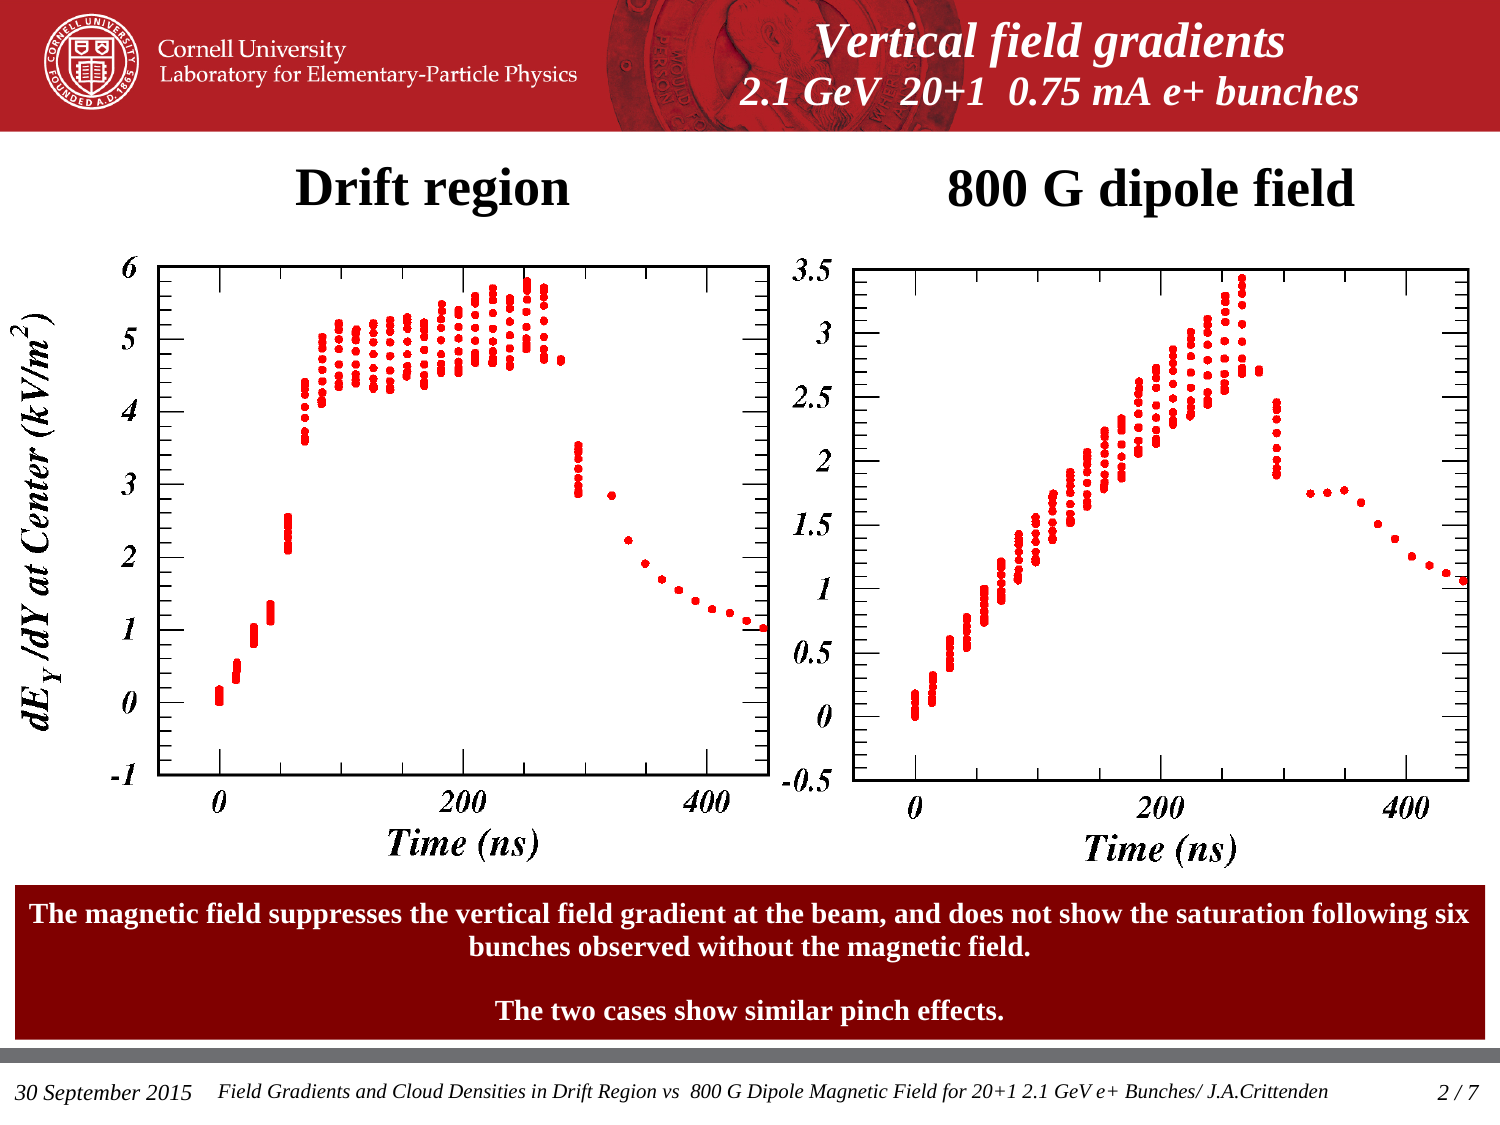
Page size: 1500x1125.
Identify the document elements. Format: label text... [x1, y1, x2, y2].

text_box The magnetic field suppresses the vertical field gradient at the beam, and does not show the saturation following six bunches observed without the magnetic field. The two cases show similar pinch effects. [15, 885, 1486, 1040]
text_box 800 G dipole field [932, 150, 1371, 226]
text_box Drift region [280, 149, 586, 225]
picture [0, 254, 1481, 872]
title Vertical field gradients 2.1 GeV 20+1 0.75 mA e+ bunches [600, 7, 1500, 121]
picture [0, 0, 1500, 132]
